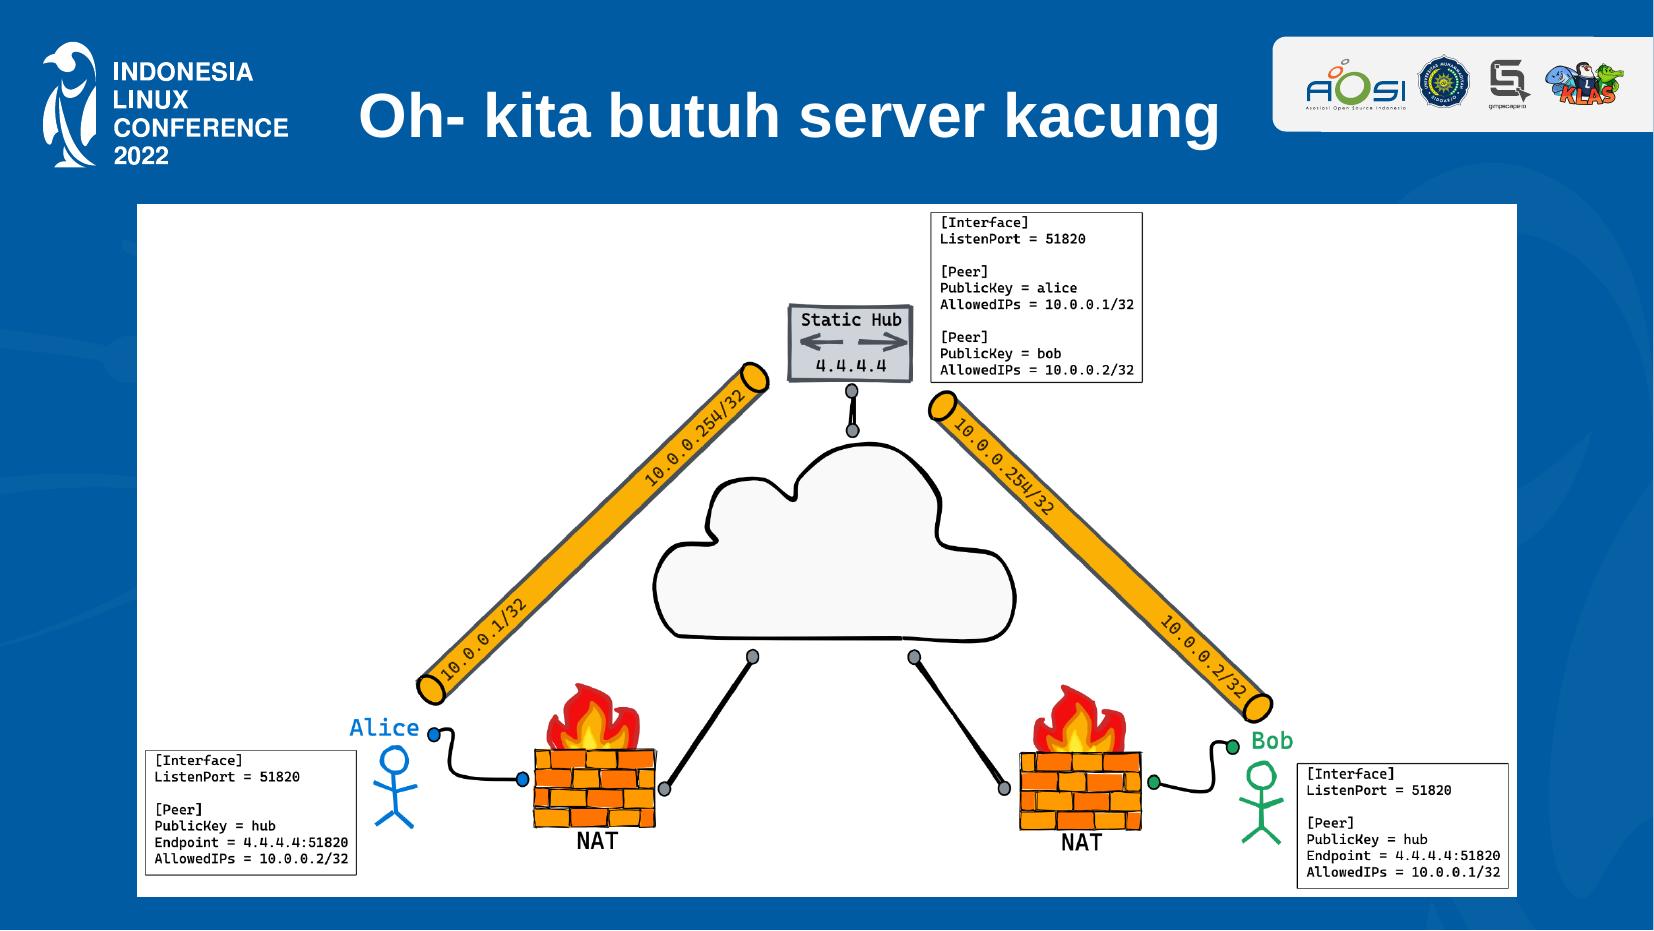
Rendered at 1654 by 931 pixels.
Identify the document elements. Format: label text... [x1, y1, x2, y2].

picture [137, 204, 1517, 897]
picture [1417, 54, 1471, 108]
picture [1545, 62, 1624, 105]
text_box Oh- kita butuh server kacung [344, 75, 1238, 188]
